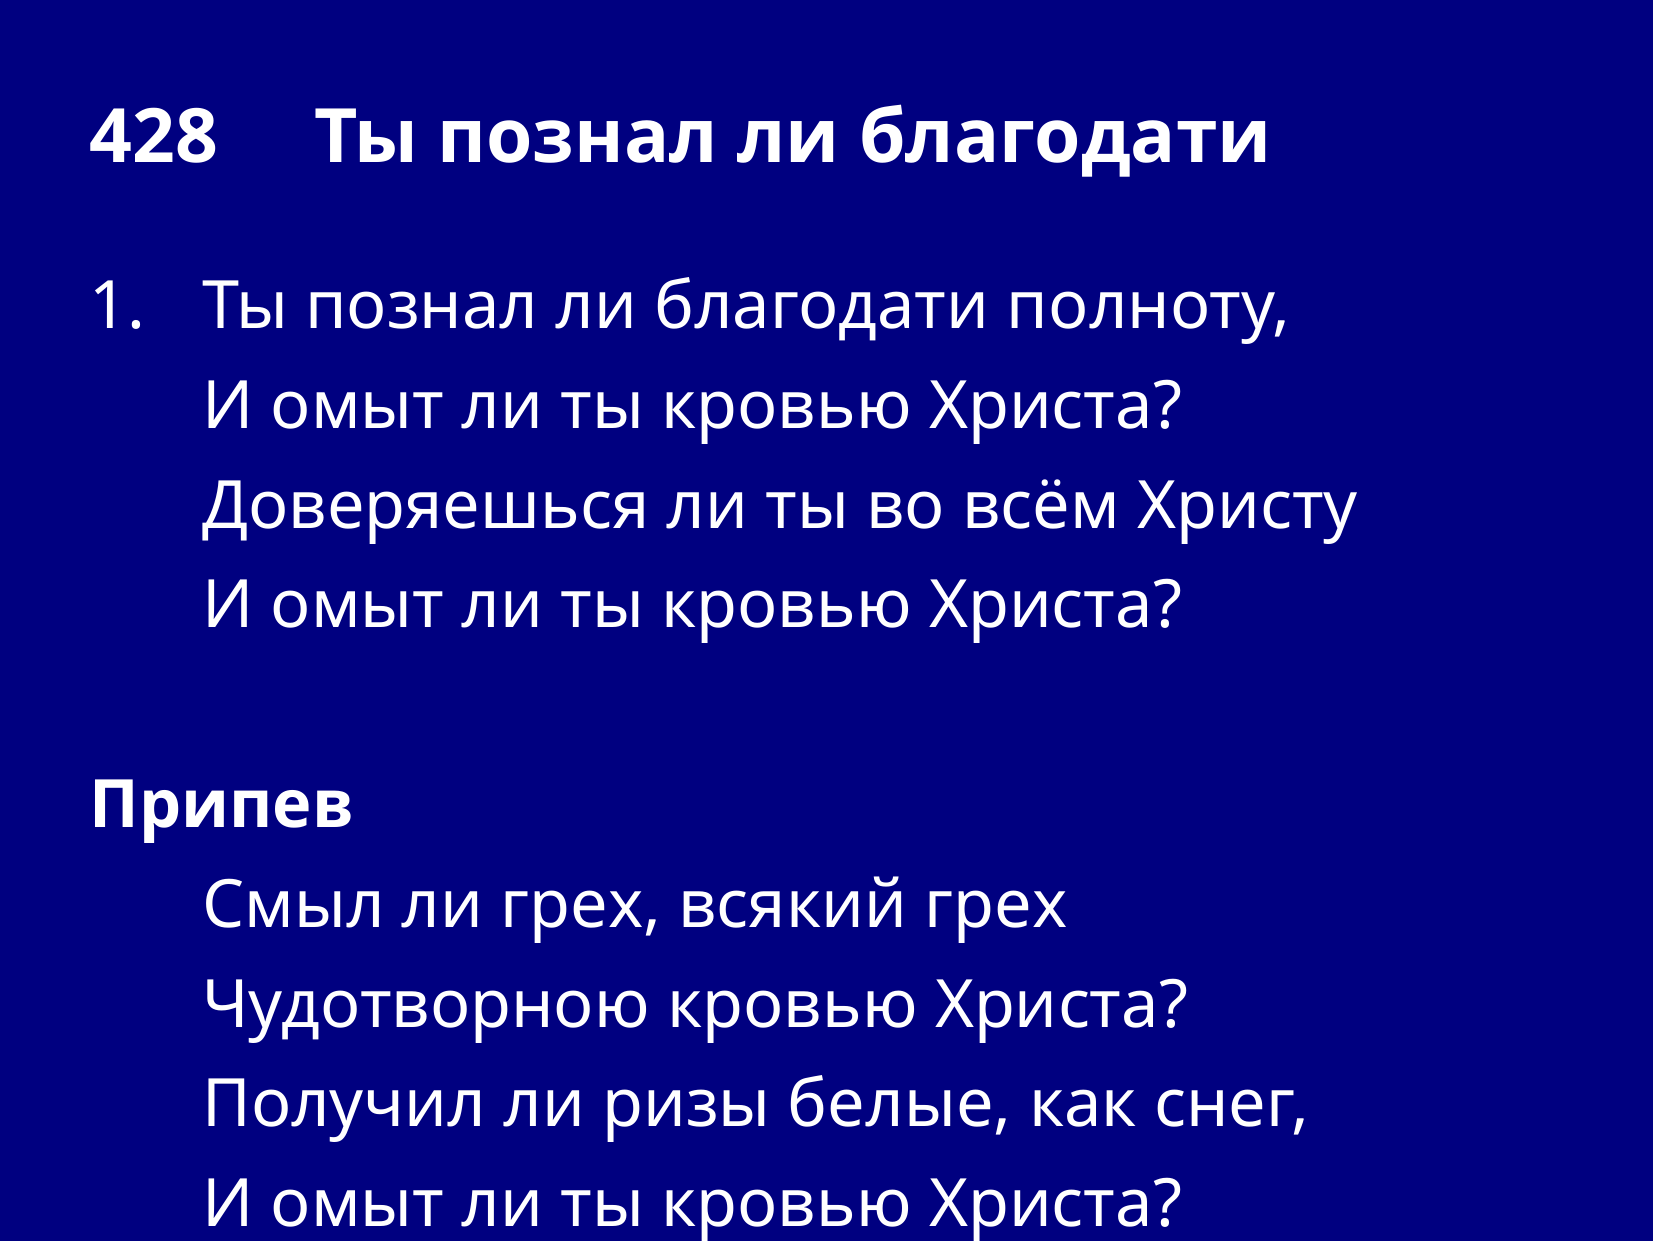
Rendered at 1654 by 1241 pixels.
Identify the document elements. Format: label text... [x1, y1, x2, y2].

text_box 1. Ты познал ли благодати полноту, И омыт ли ты кровью Христа? Доверяешься ли ты во всём Христу И омыт ли ты кровью Христа? Припев Смыл ли грех, всякий грех Чудотворною кровью Христа? Получил ли ризы белые, как снег, И омыт ли ты кровью Христа? [75, 188, 1576, 1163]
text_box 428 Ты познал ли благодати [75, 75, 1576, 188]
